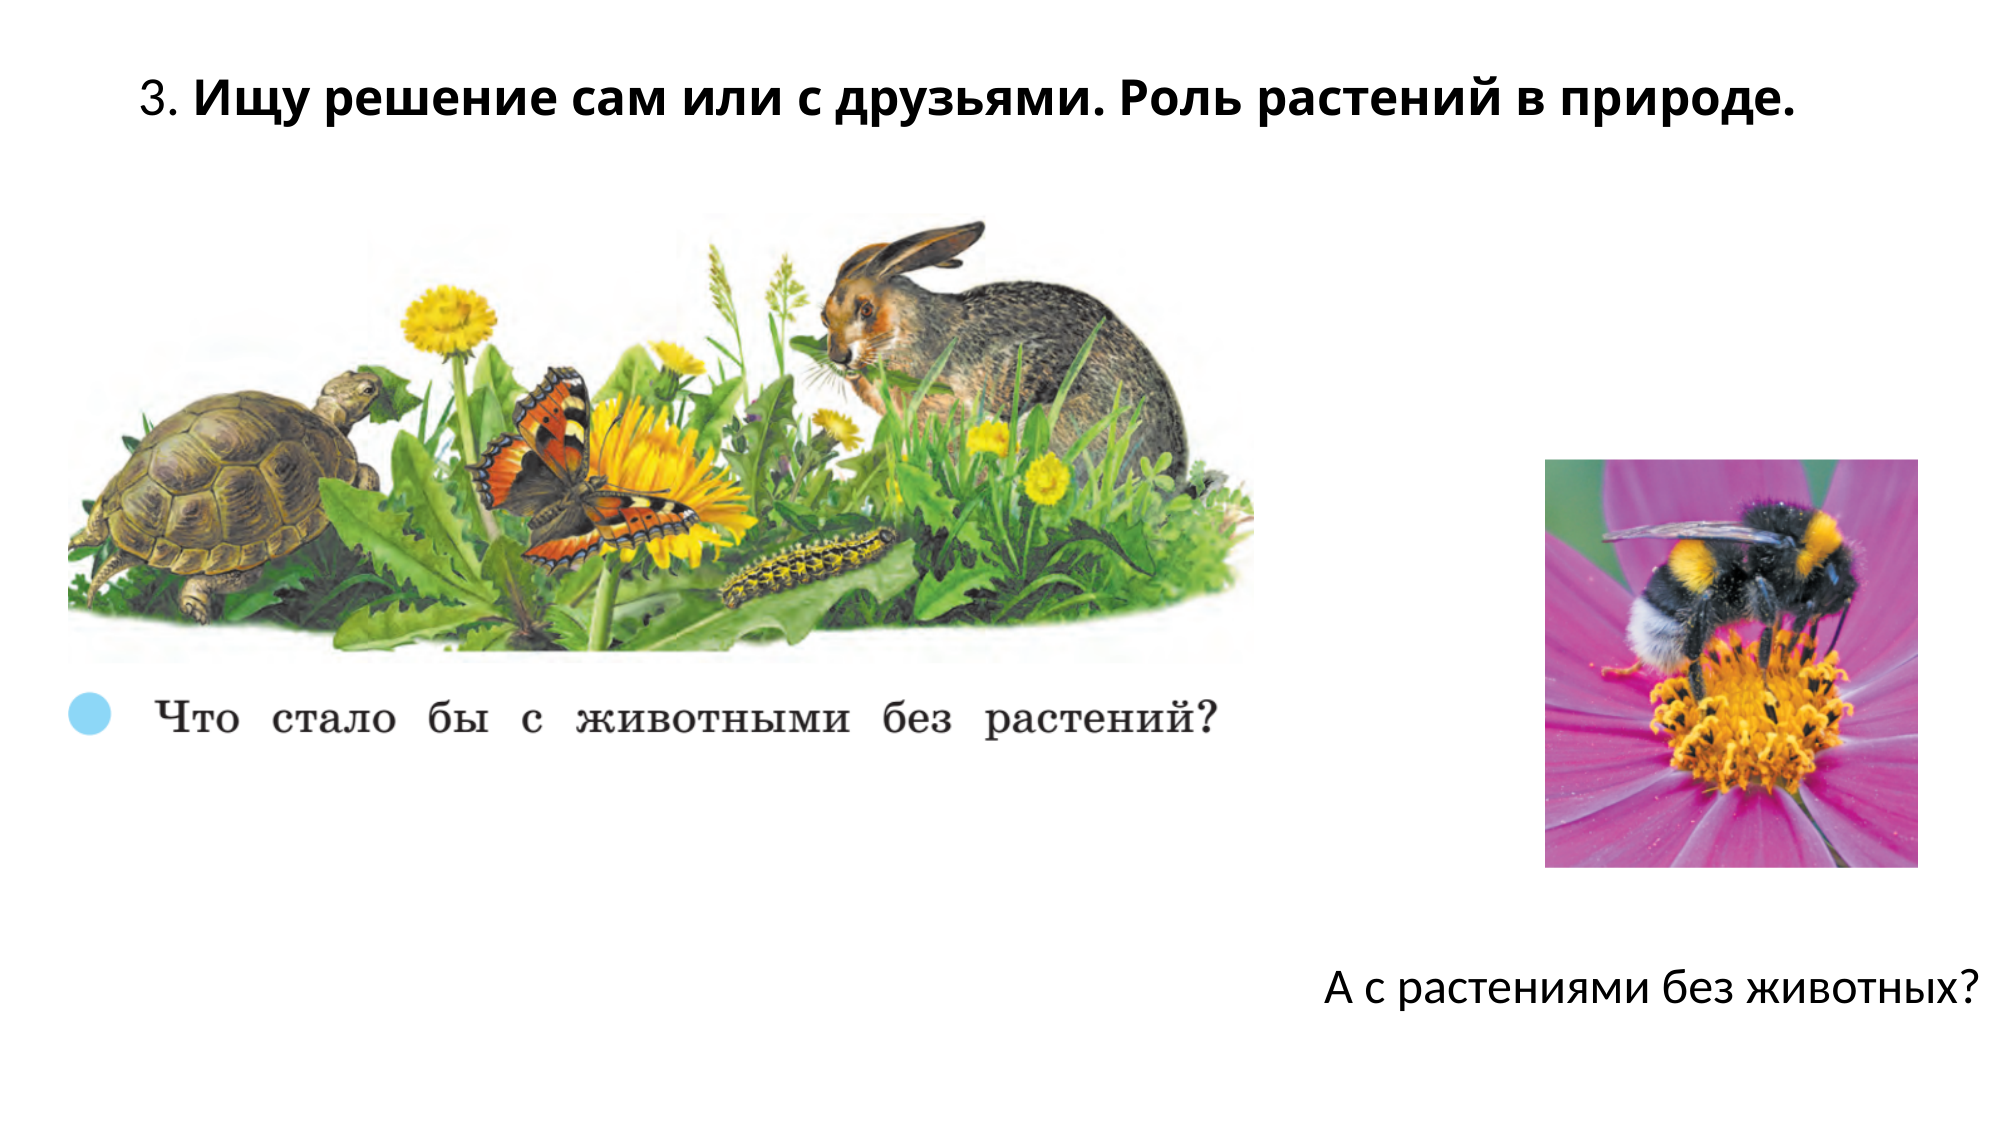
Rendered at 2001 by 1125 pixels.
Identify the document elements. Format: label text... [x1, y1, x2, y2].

picture [1545, 457, 1918, 872]
text_box А с растениями без животных? [1309, 945, 1997, 1021]
title 3. Ищу решение сам или с друзьями. Роль растений в природе. [123, 38, 1849, 158]
picture [68, 191, 1254, 761]
